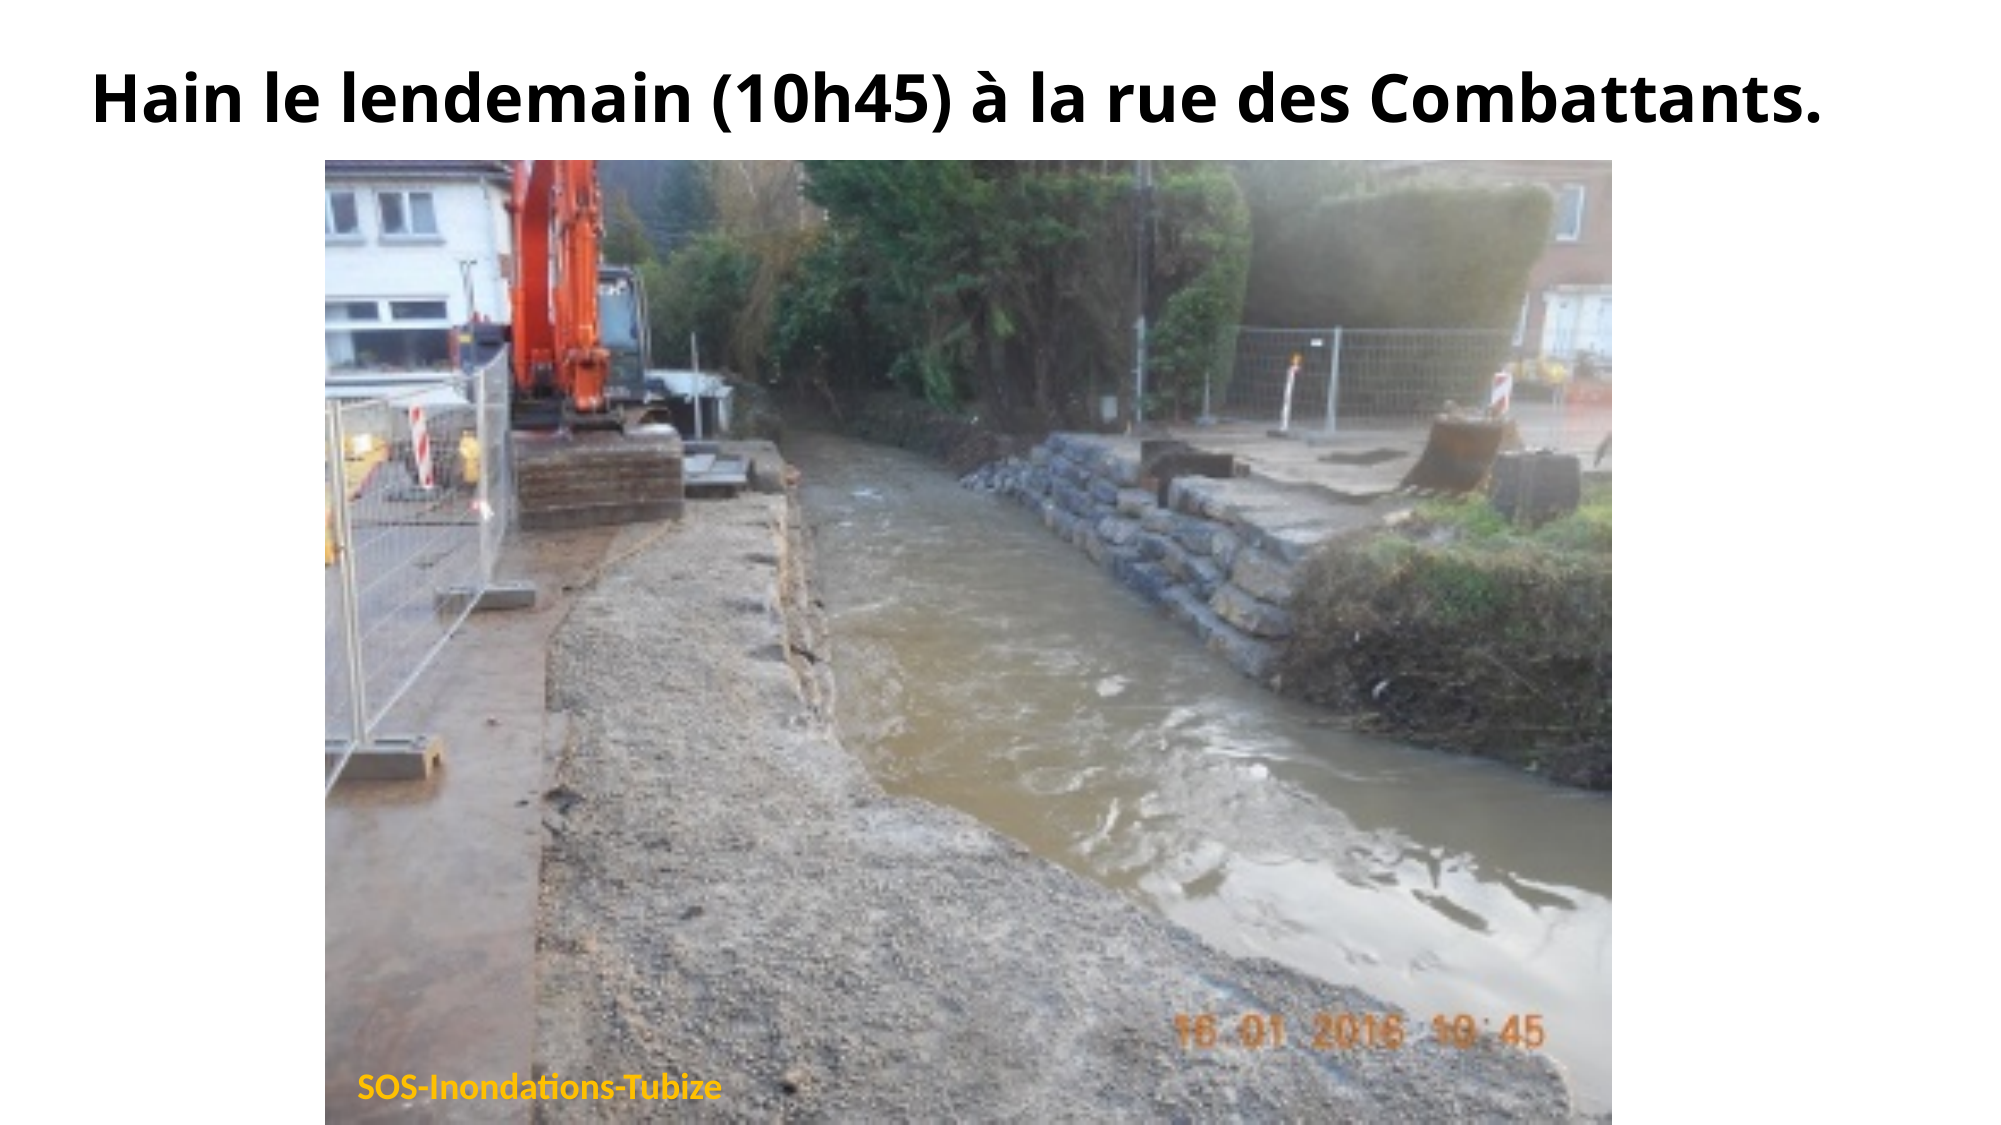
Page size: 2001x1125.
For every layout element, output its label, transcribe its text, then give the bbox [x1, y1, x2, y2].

text_box SOS-Inondations-Tubize [342, 1054, 761, 1115]
title Hain le lendemain (10h45) à la rue des Combattants. [0, 0, 2000, 203]
picture [325, 160, 1612, 1125]
